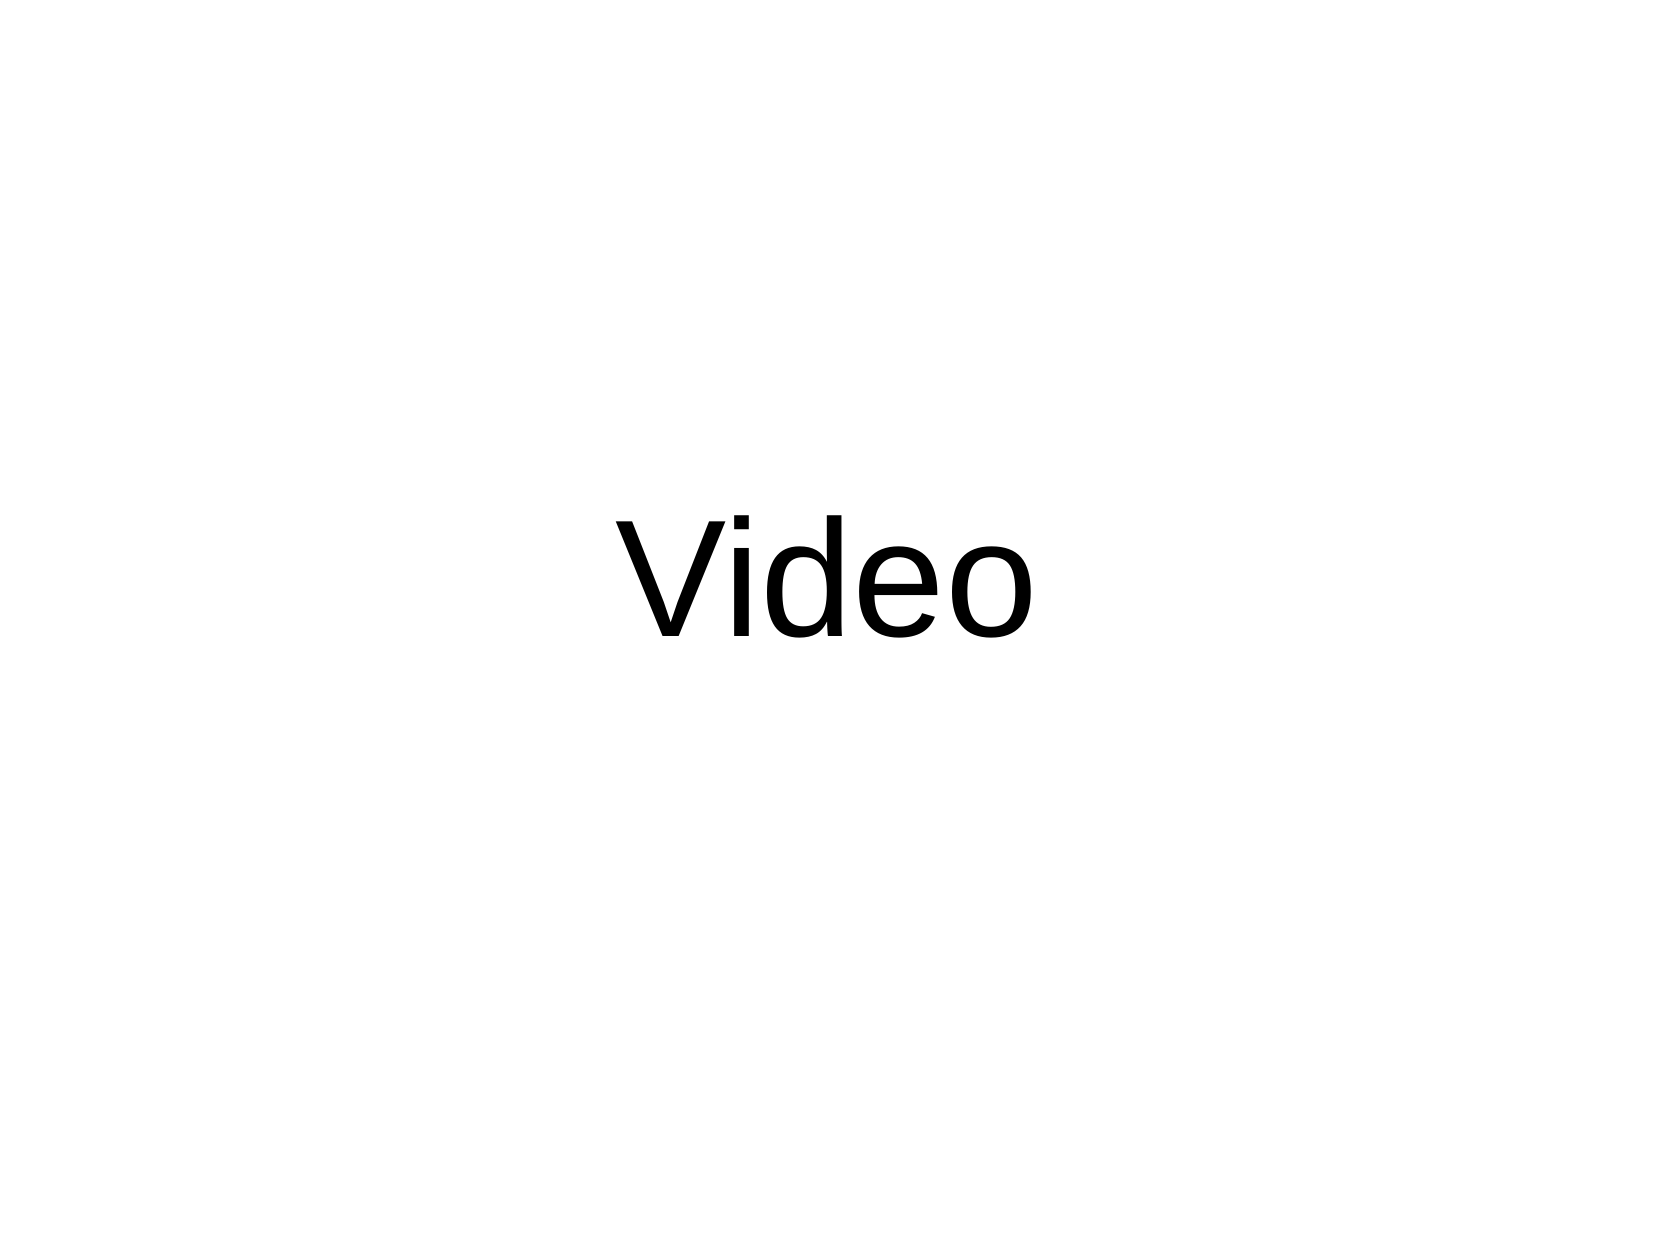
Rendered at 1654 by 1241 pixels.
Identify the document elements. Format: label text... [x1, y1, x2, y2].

subtitle Video [82, 56, 1571, 1102]
